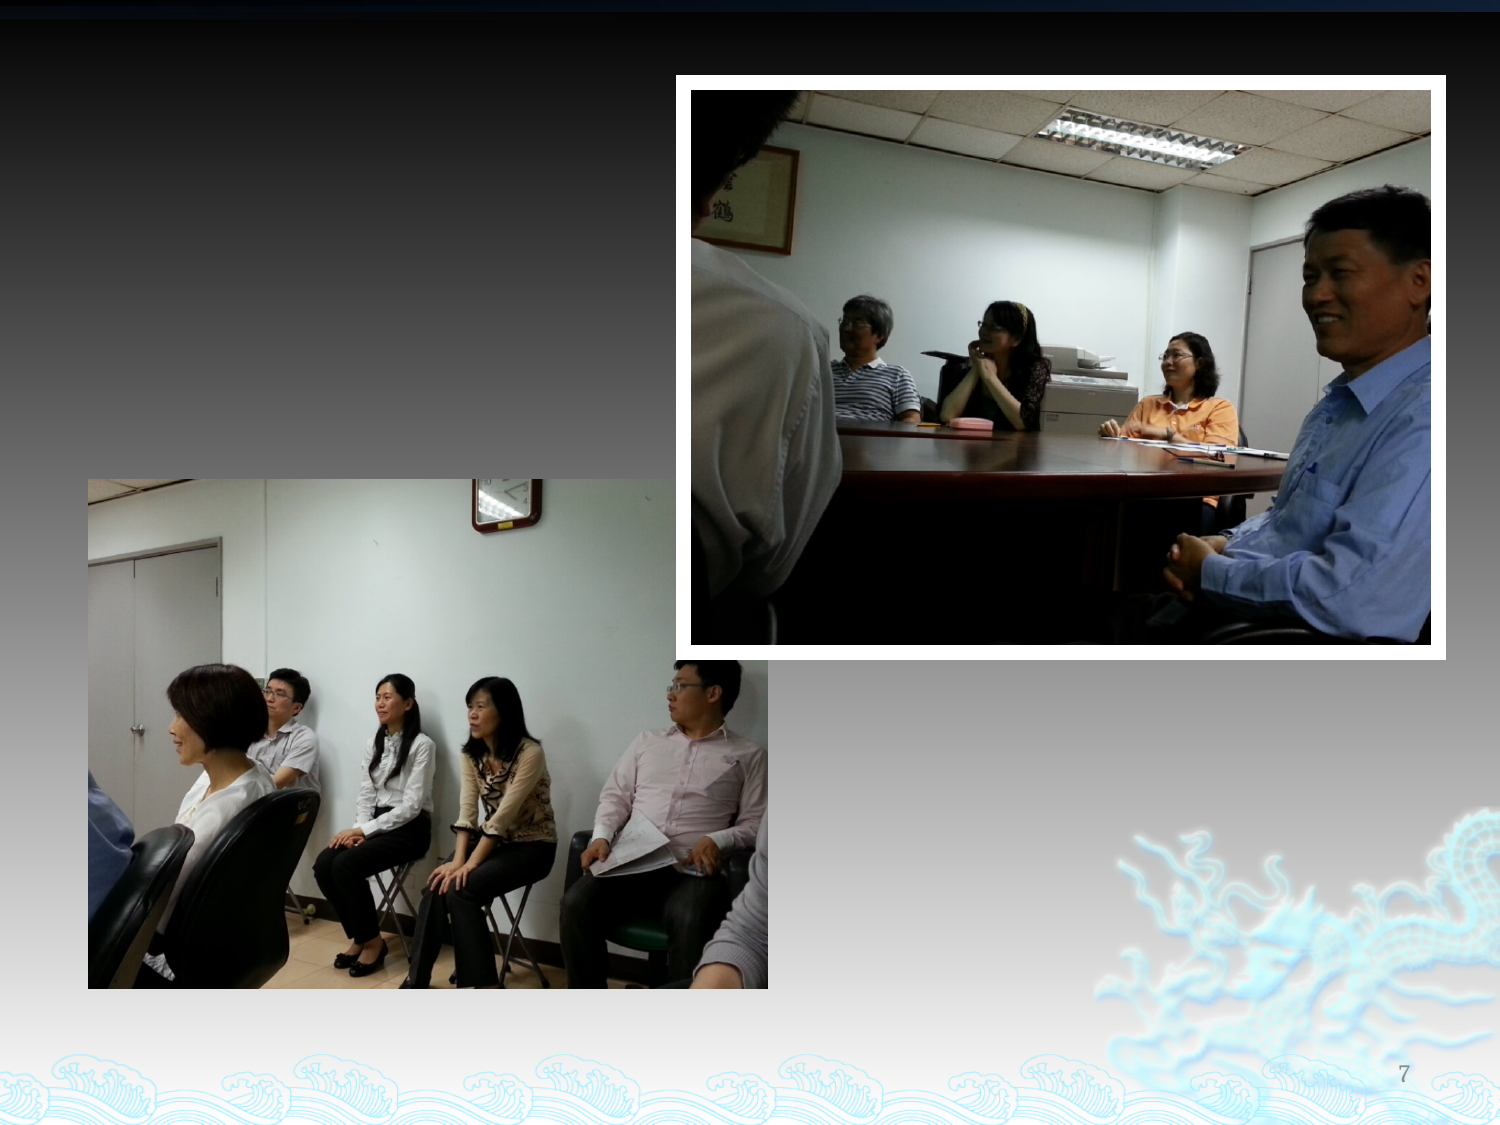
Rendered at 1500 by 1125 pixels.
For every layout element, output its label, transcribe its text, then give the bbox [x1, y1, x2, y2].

picture [690, 90, 1432, 646]
picture [88, 479, 768, 989]
slide_number <編號> [1074, 1042, 1425, 1103]
picture [0, 806, 1500, 1125]
